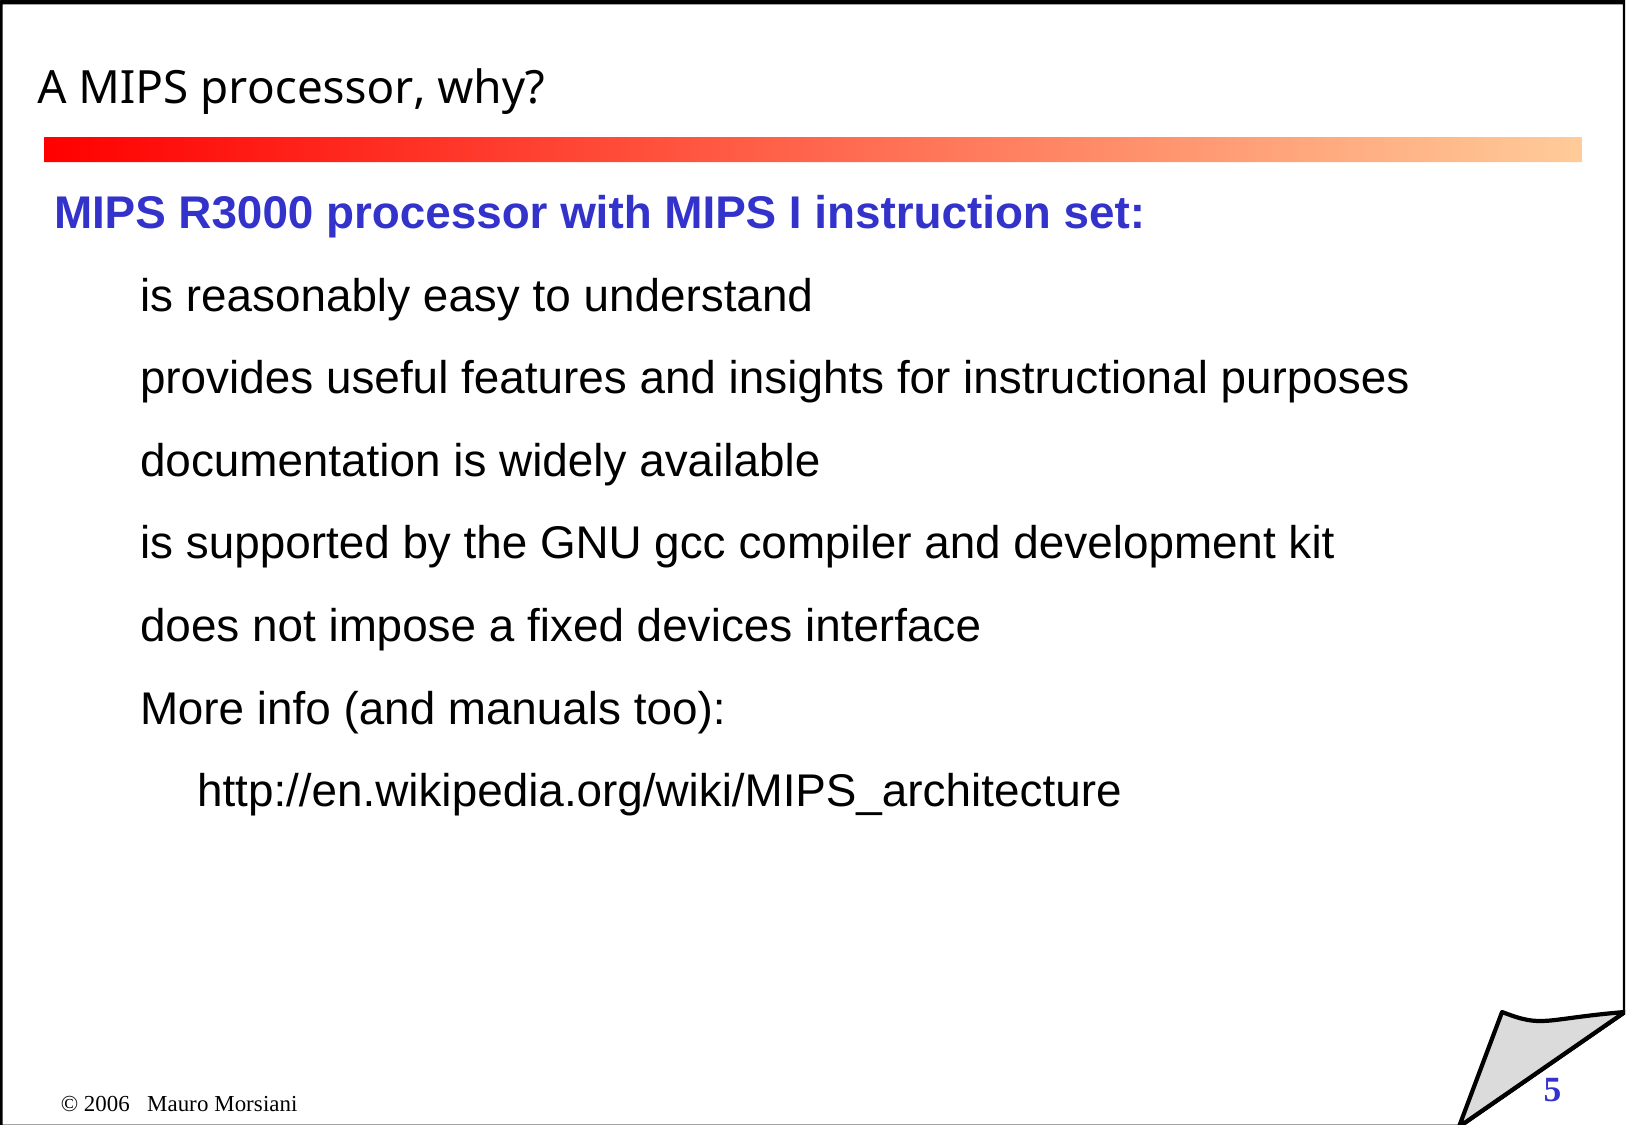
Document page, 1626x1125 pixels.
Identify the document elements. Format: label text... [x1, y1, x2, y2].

title A MIPS processor, why? [37, 44, 1588, 131]
list MIPS R3000 processor with MIPS I instruction set: is reasonably easy to understand provides useful features and insights for instructional purposes documentation is widely available is supported by the GNU gcc compiler and development kit does not impose a fixed devices interface More info (and manuals too): http://en.wikipedia.org/wiki/MIPS_architecture [54, 187, 1571, 1124]
